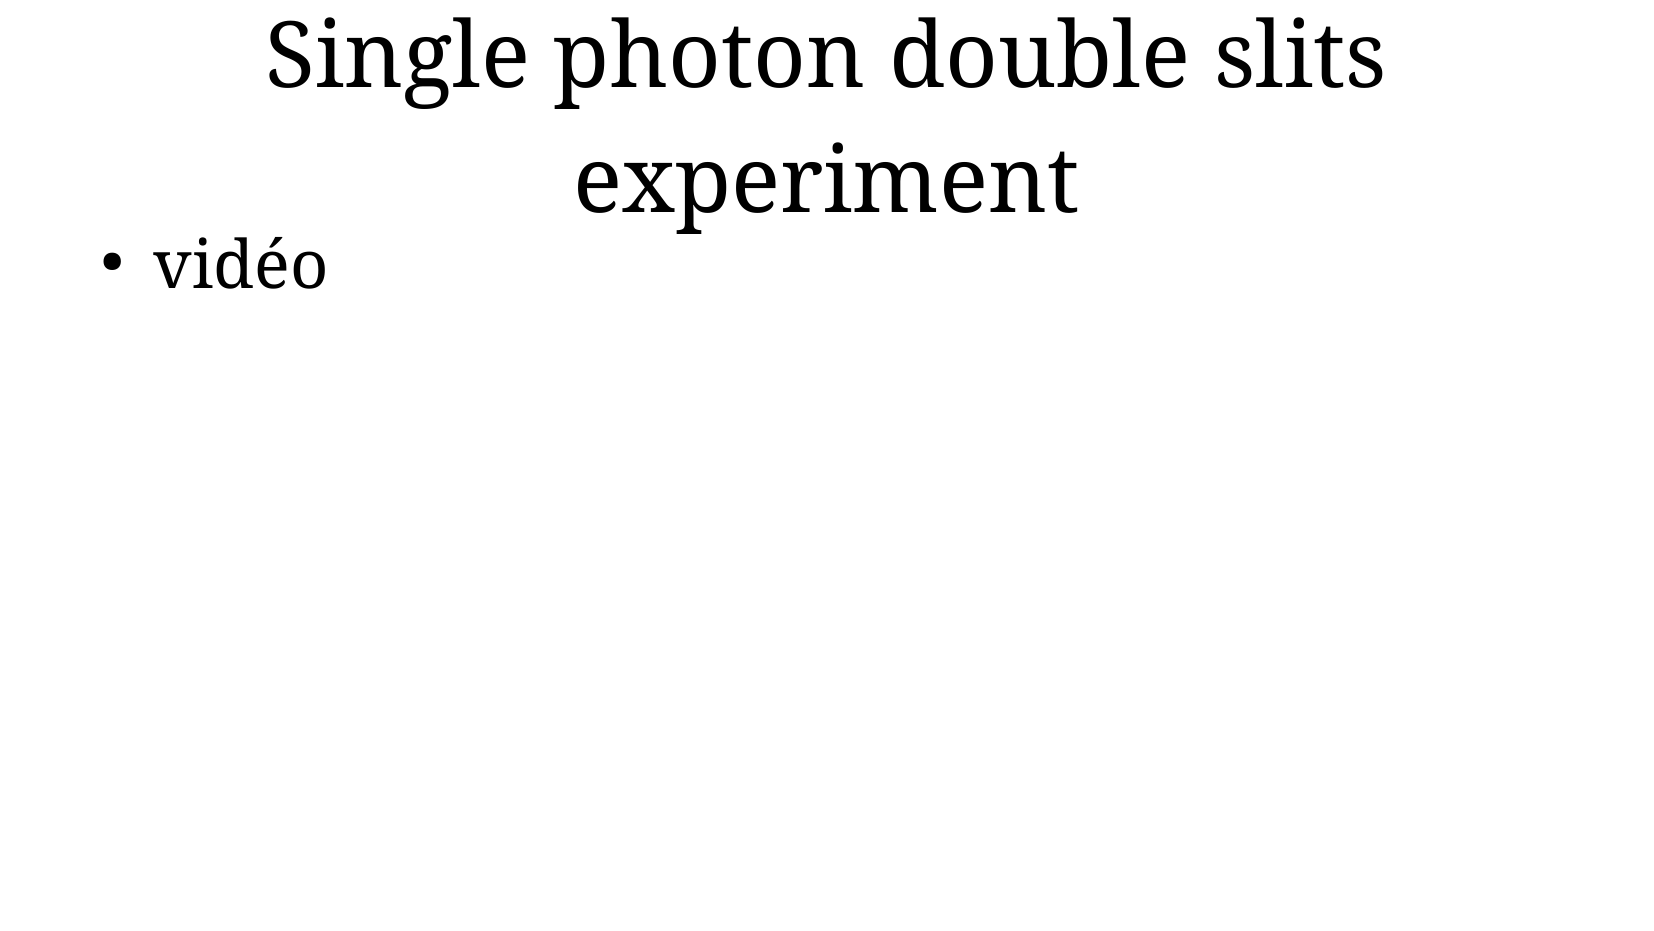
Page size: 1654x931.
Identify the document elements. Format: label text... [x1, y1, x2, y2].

list vidéo [82, 217, 1571, 758]
title Single photon double slits experiment [82, 21, 1571, 208]
